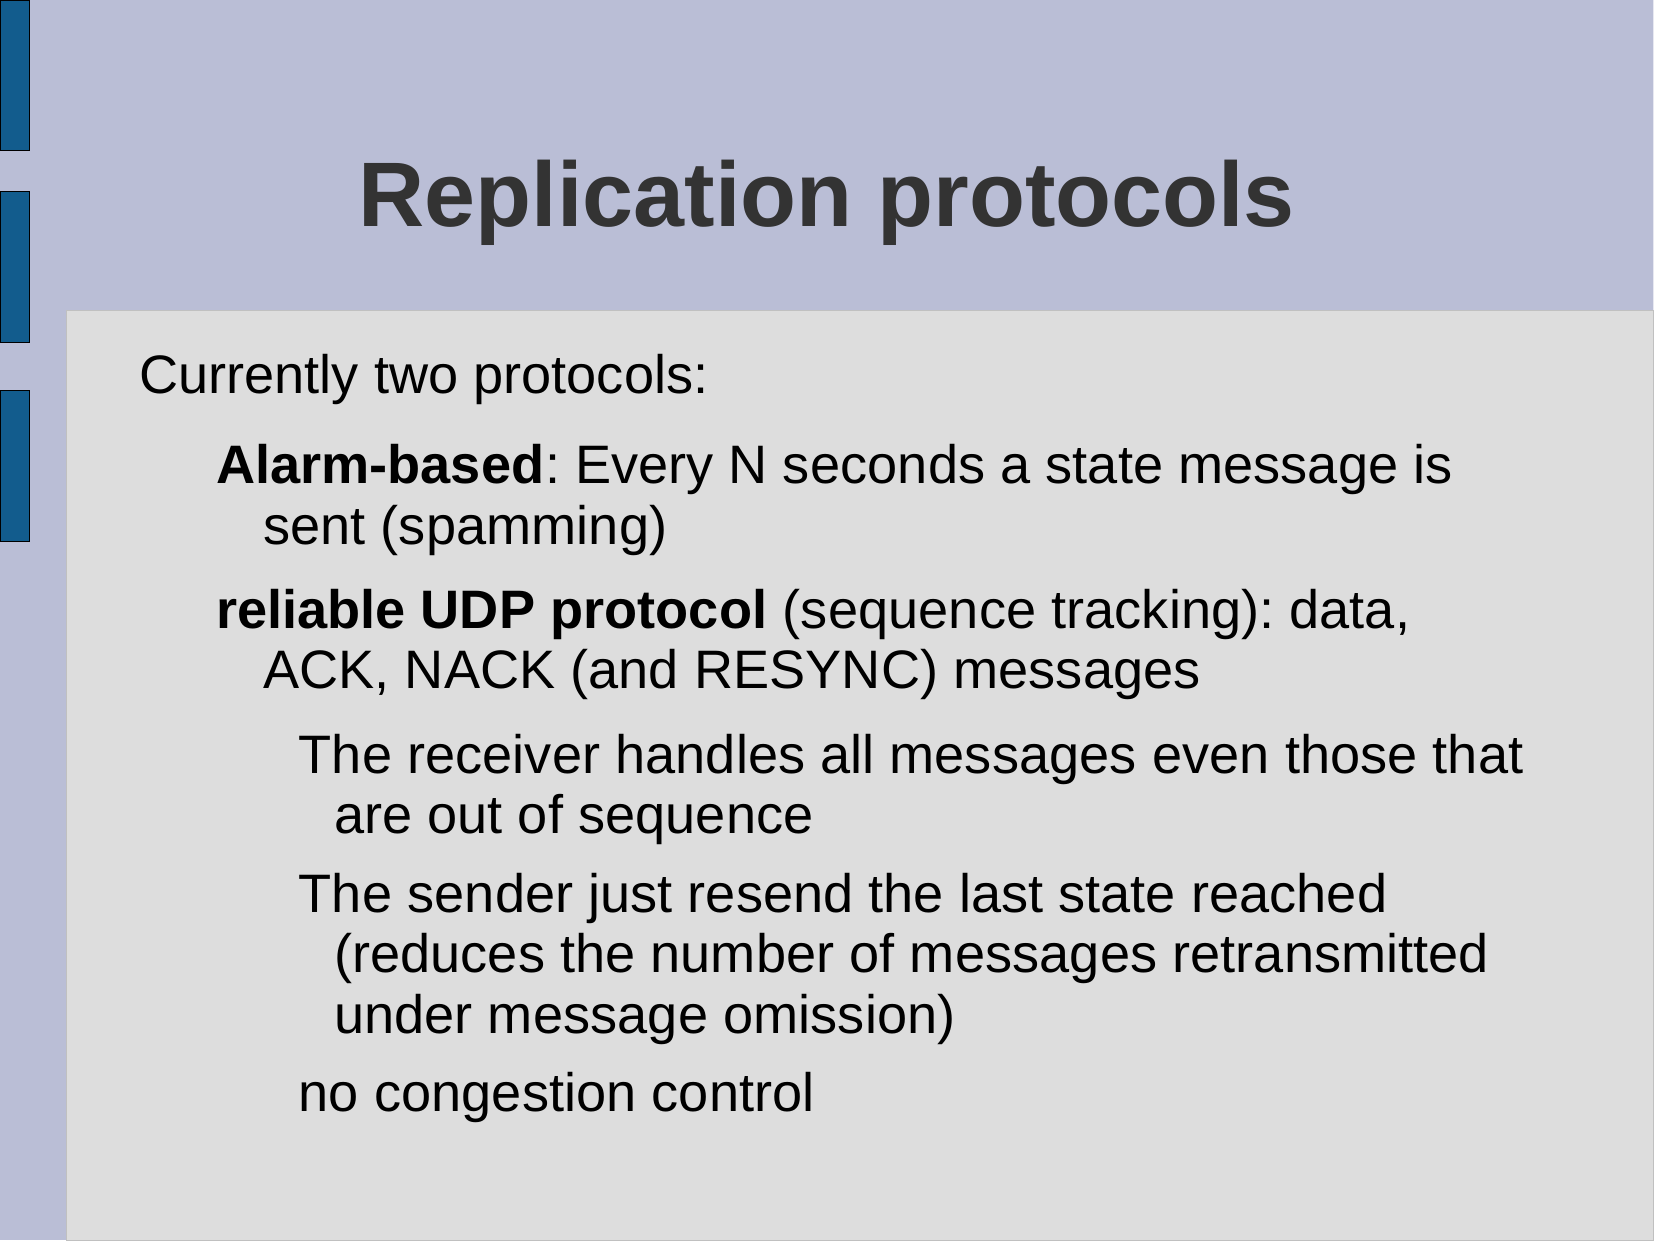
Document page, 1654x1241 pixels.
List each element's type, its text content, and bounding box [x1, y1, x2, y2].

title Replication protocols [121, 98, 1534, 291]
list Currently two protocols: Alarm-based: Every N seconds a state message is sent (spamming) reliable UDP protocol (sequence tracking): data, ACK, NACK (and RESYNC) messages The receiver handles all messages even those that are out of sequence The sender just resend the last state reached (reduces the number of messages retransmitted under message omission) no congestion control [121, 344, 1534, 1151]
